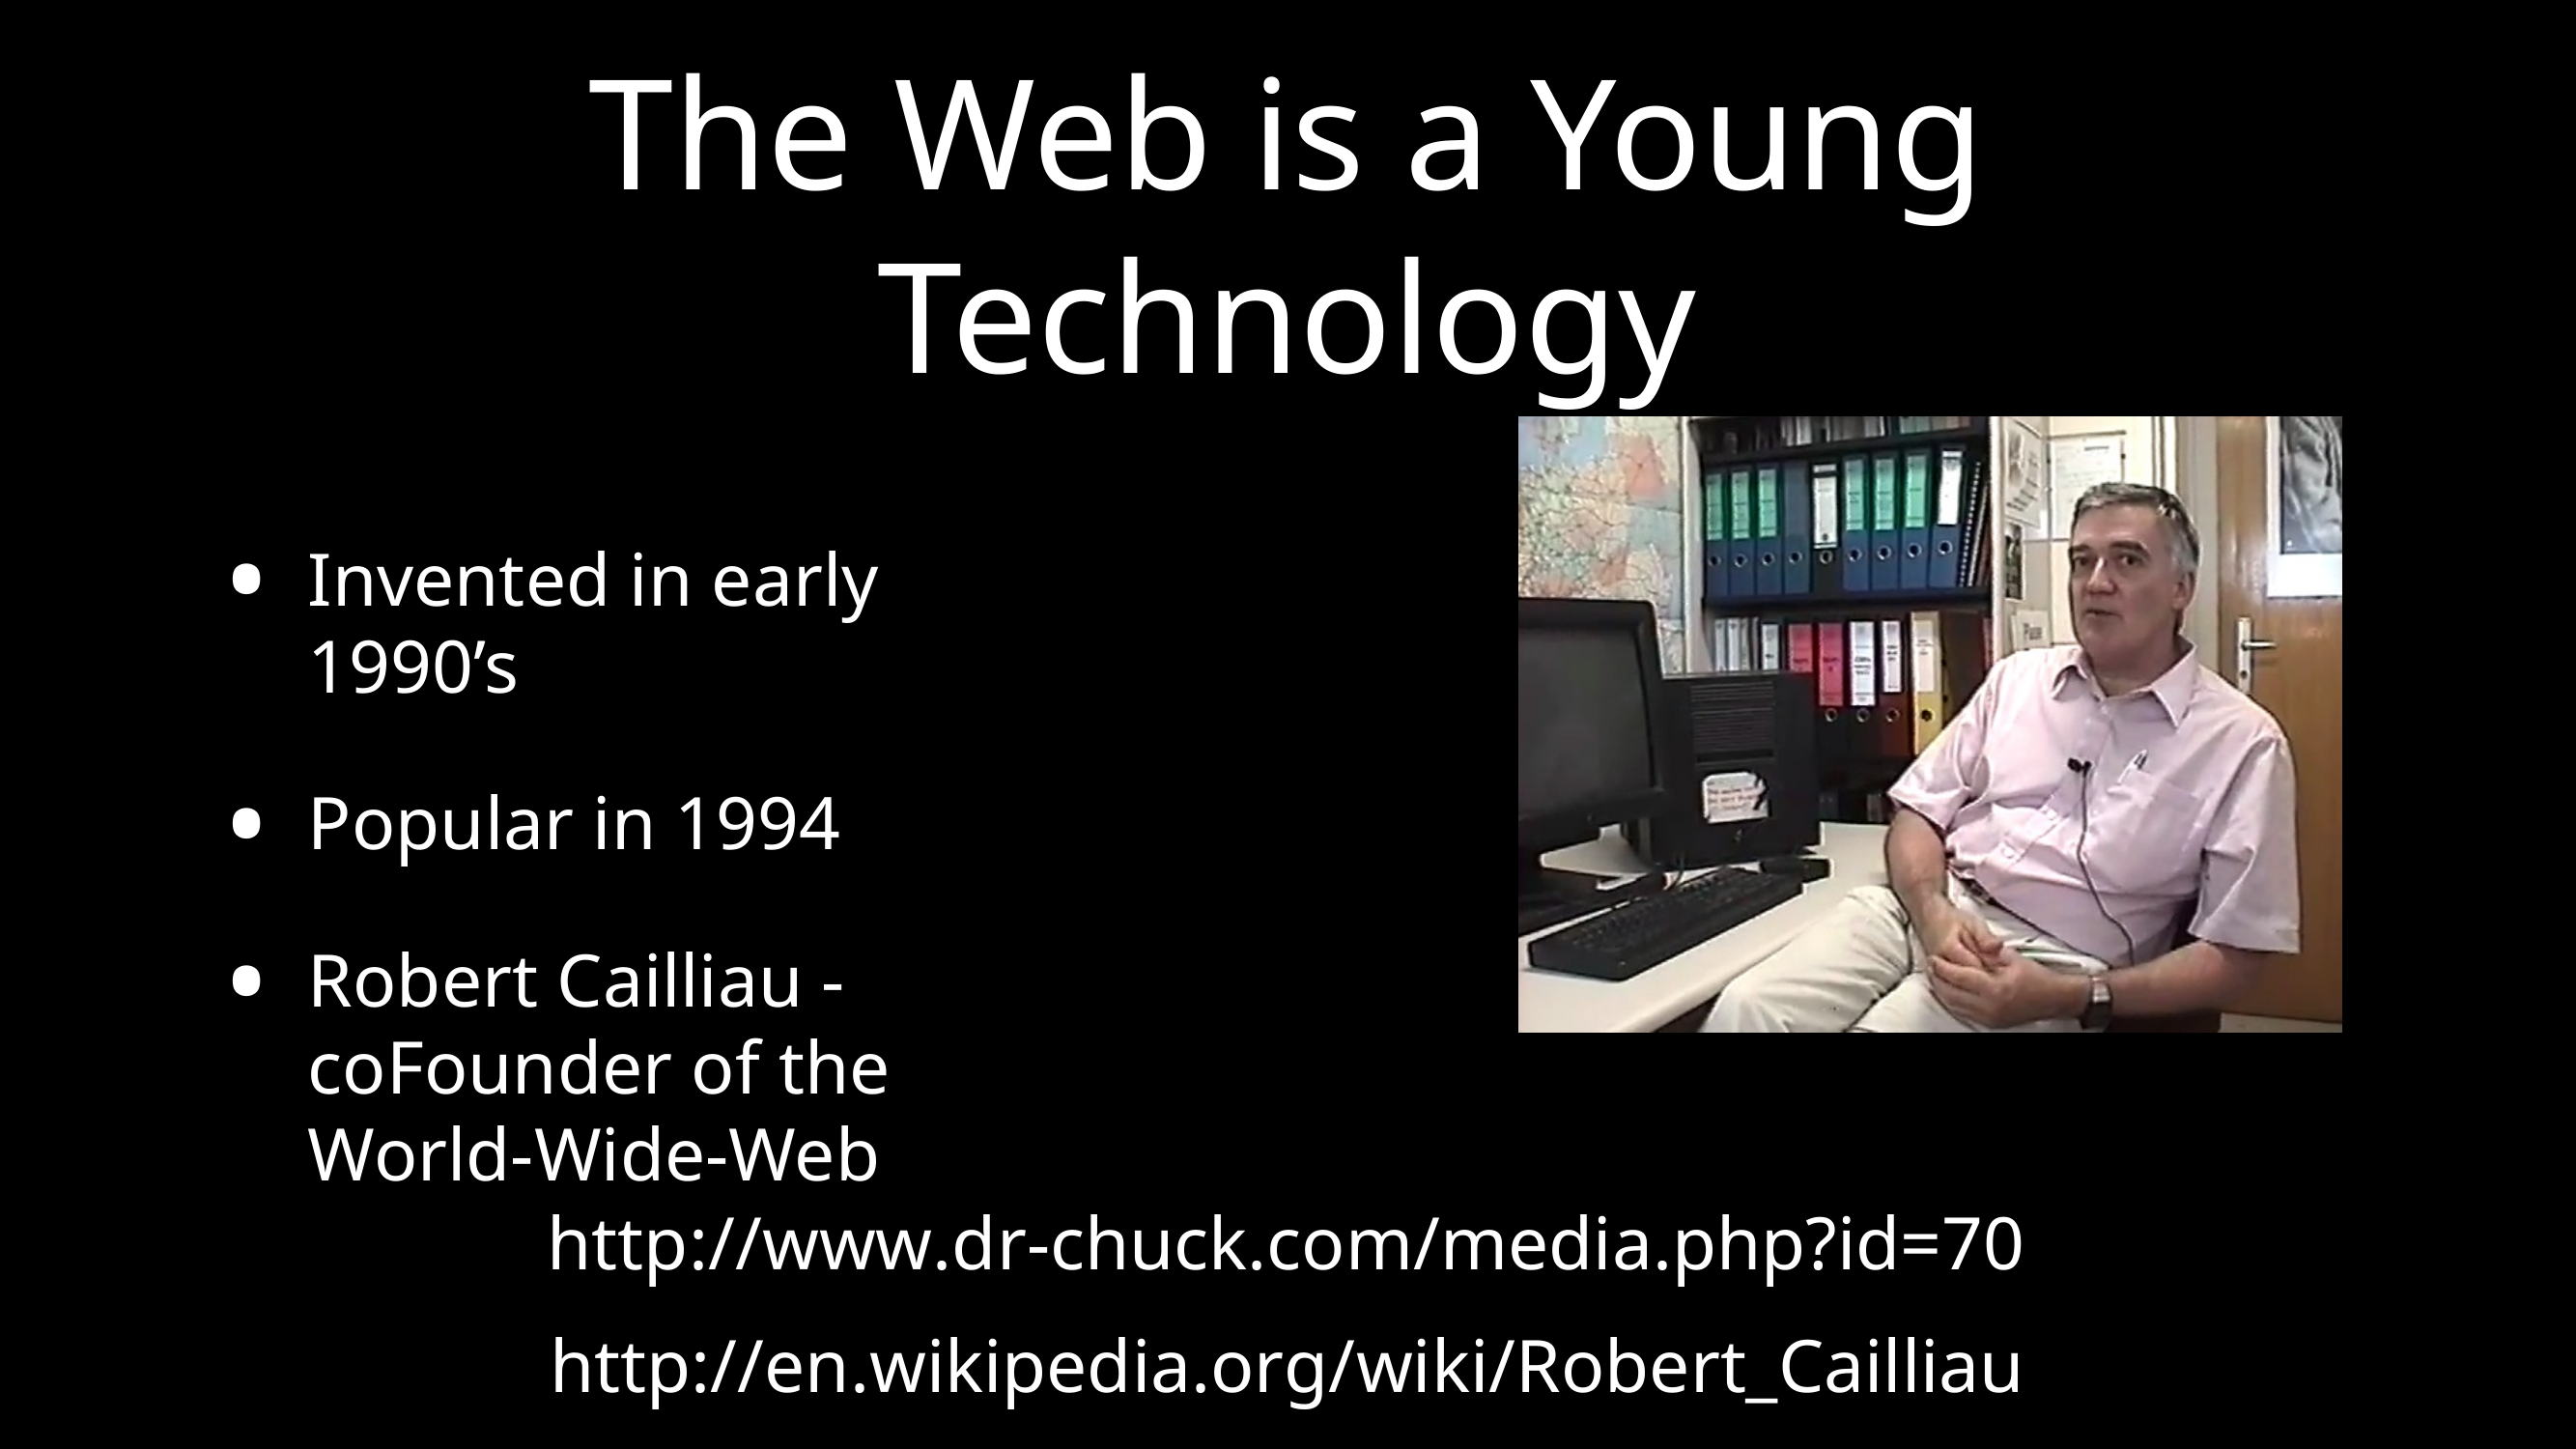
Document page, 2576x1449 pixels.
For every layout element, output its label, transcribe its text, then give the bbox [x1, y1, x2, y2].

picture [1518, 416, 2342, 1033]
list Invented in early 1990’s Popular in 1994 Robert Cailliau - coFounder of the World-Wide-Web [183, 412, 1069, 1317]
text_box http://www.dr-chuck.com/media.php?id=70 [547, 1197, 2026, 1285]
title The Web is a Young Technology [183, 38, 2392, 403]
text_box http://en.wikipedia.org/wiki/Robert_Cailliau [550, 1320, 2026, 1407]
